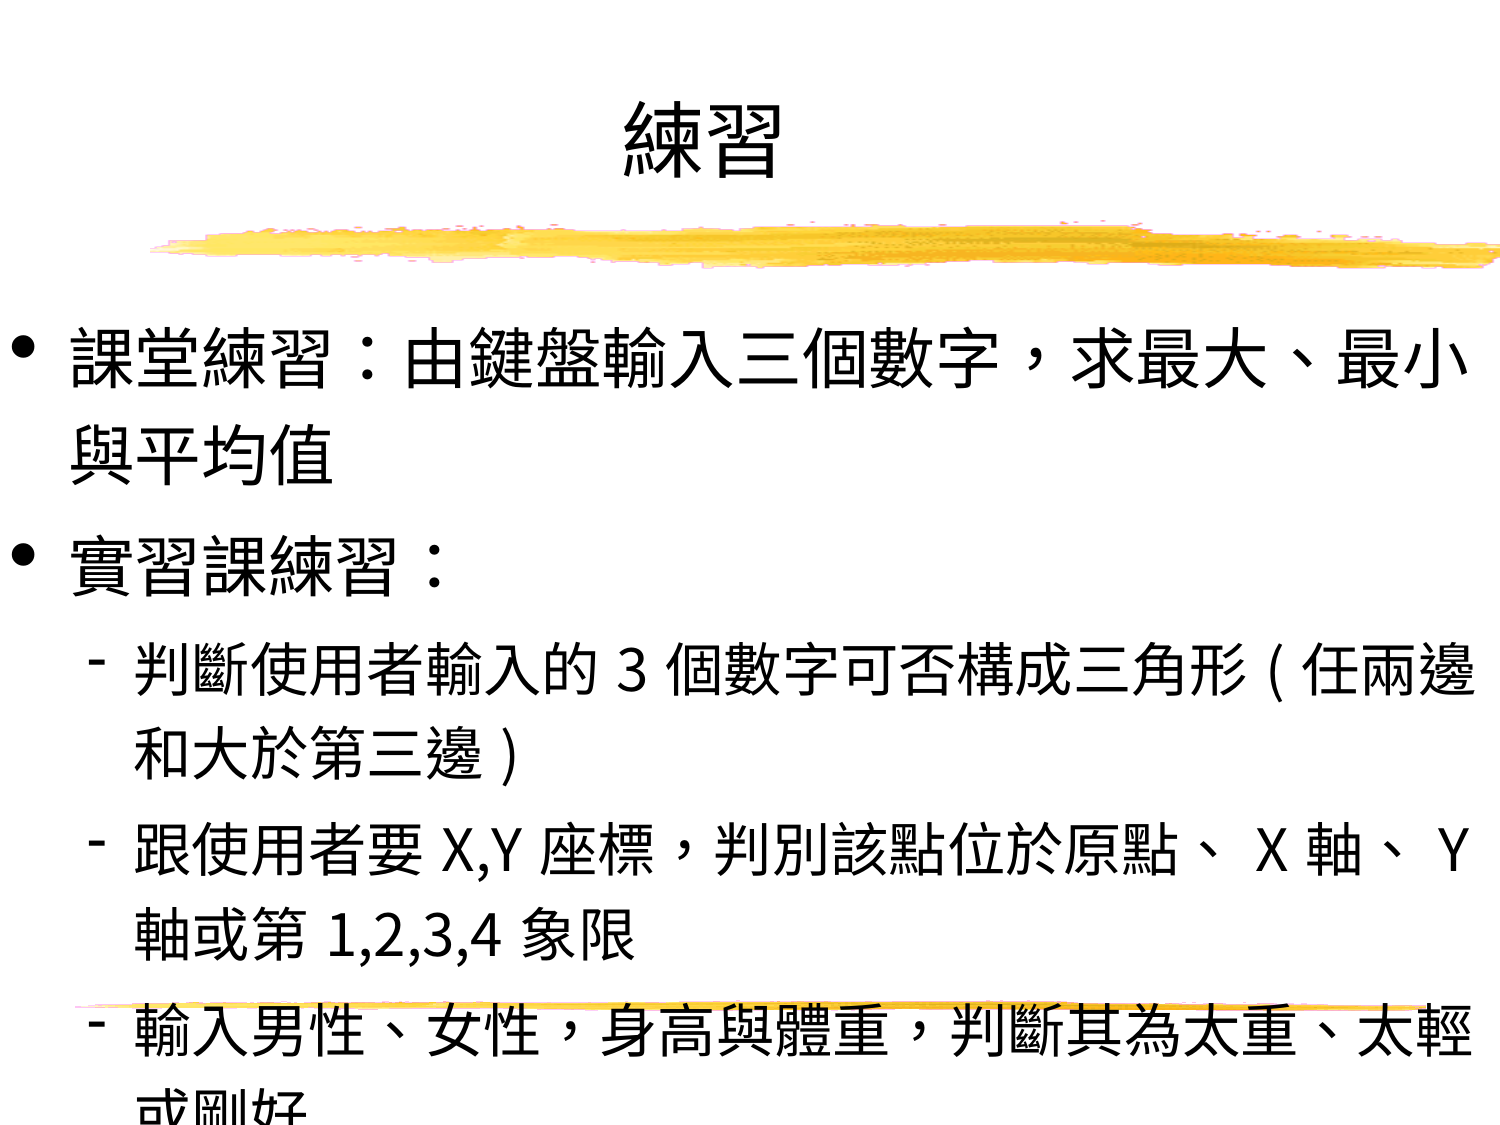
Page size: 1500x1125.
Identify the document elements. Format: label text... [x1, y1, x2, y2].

picture [75, 999, 1426, 1013]
picture [783, 1008, 793, 1013]
picture [150, 215, 1500, 279]
title 練習 [66, 35, 1342, 226]
list 課堂練習：由鍵盤輸入三個數字，求最大、最小與平均值 實習課練習： 判斷使用者輸入的3個數字可否構成三角形(任兩邊和大於第三邊) 跟使用者要X,Y座標，判別該點位於原點、X軸、Y軸或第1,2,3,4象限 輸入男性、女性，身高與體重，判斷其為太重、太輕或剛好 [11, 306, 1484, 934]
